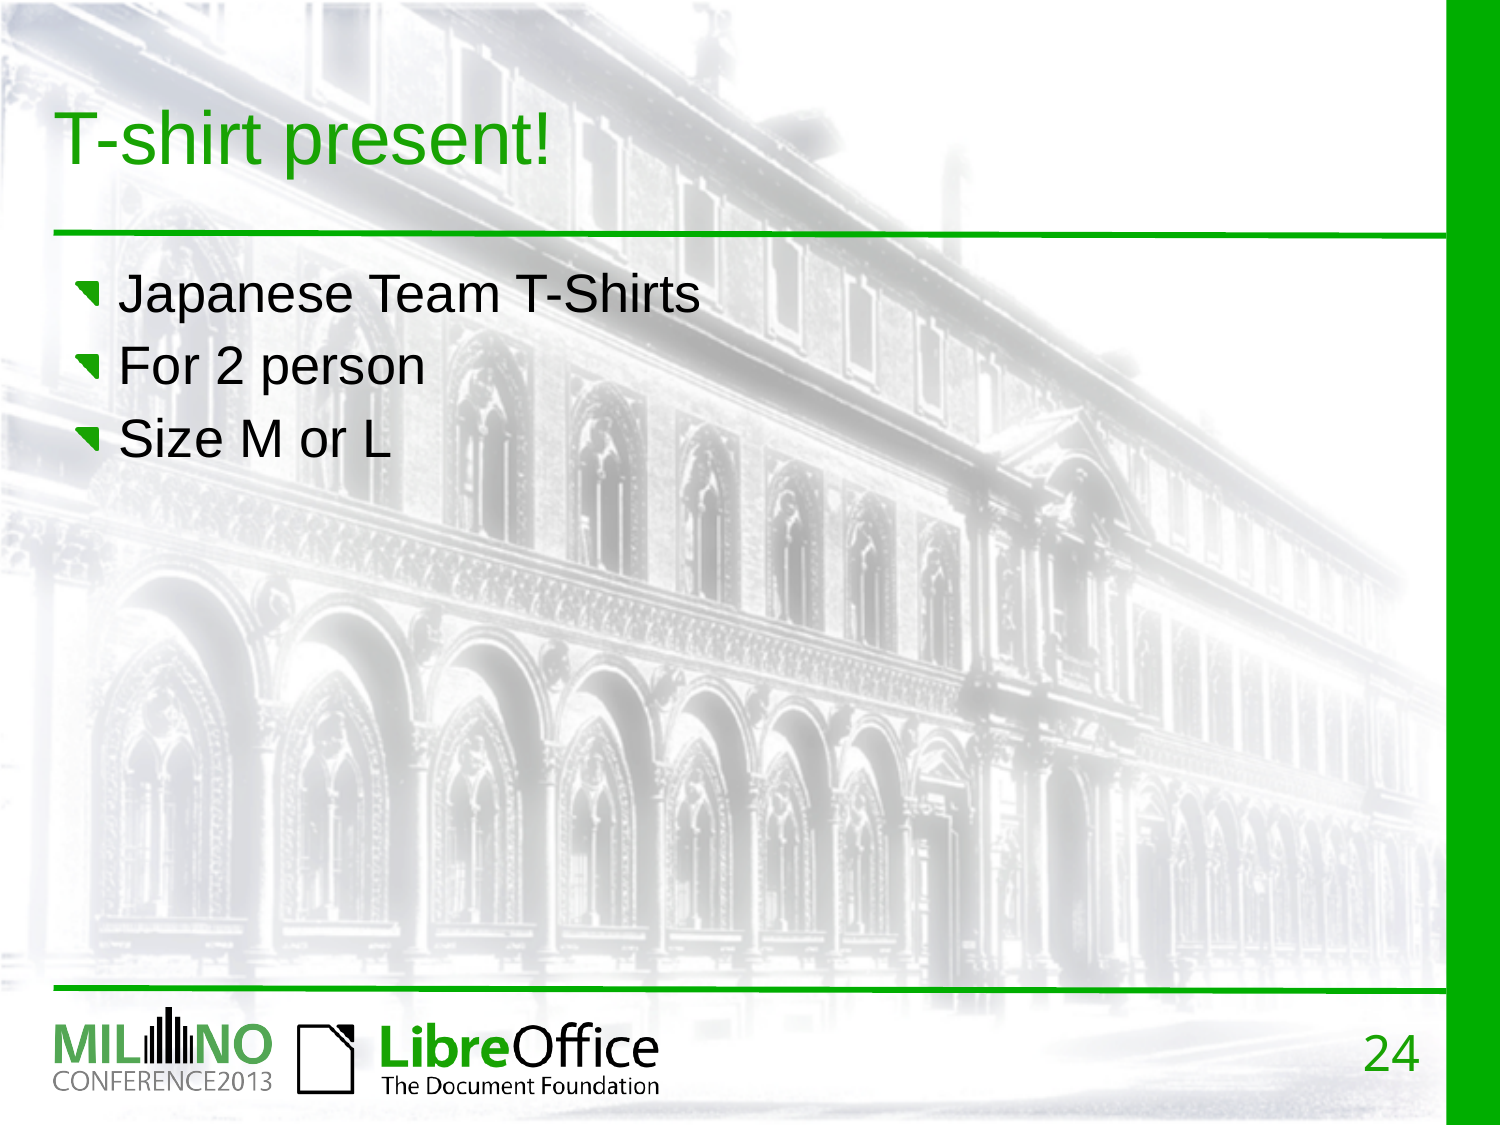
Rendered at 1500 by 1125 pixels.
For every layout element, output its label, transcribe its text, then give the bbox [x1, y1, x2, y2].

picture [0, 1, 1446, 1125]
list Japanese Team T-Shirts For 2 person Size M or L [75, 263, 1426, 916]
title T-shirt present! [53, 44, 1404, 233]
